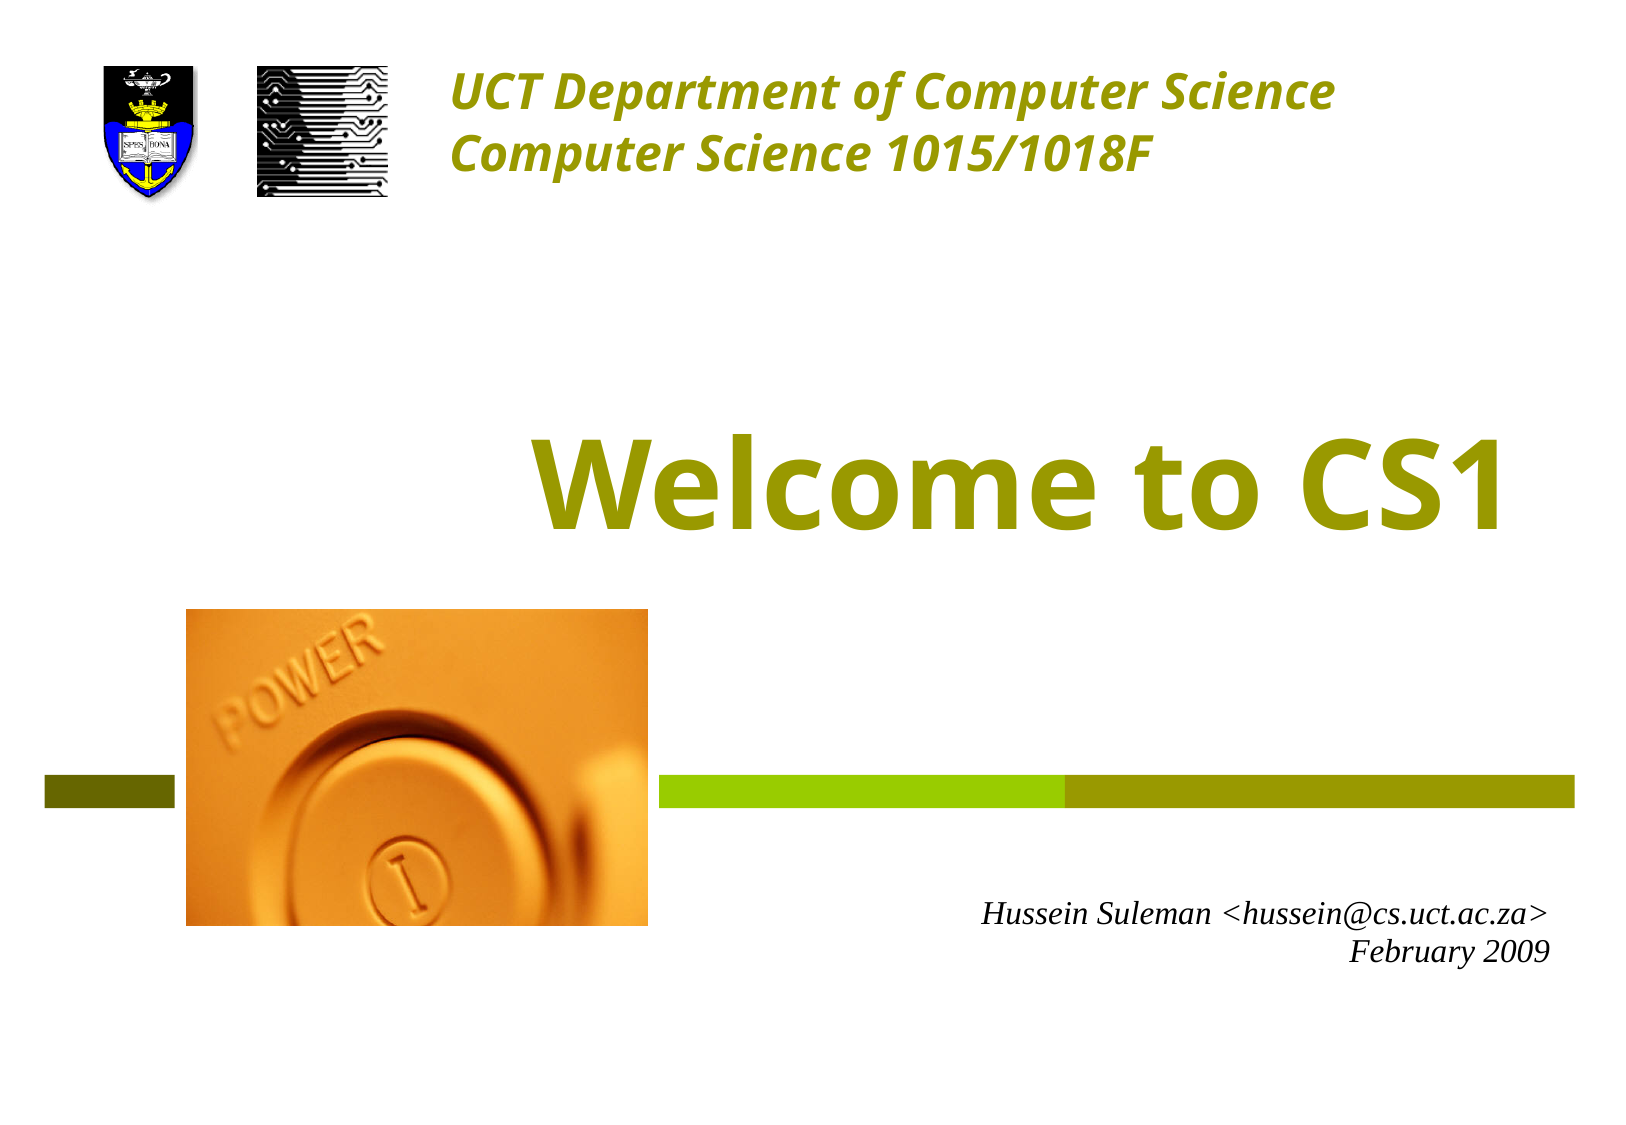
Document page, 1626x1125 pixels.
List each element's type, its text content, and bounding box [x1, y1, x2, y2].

text_box [174, 597, 659, 941]
picture [103, 66, 198, 209]
subtitle Hussein Suleman <hussein@cs.uct.ac.za> February 2009 [741, 893, 1566, 1049]
text_box UCT Department of Computer Science Computer Science 1015/1018F [434, 78, 1510, 185]
picture [186, 609, 648, 926]
picture [257, 66, 388, 197]
title Welcome to CS1 [206, 258, 1533, 574]
